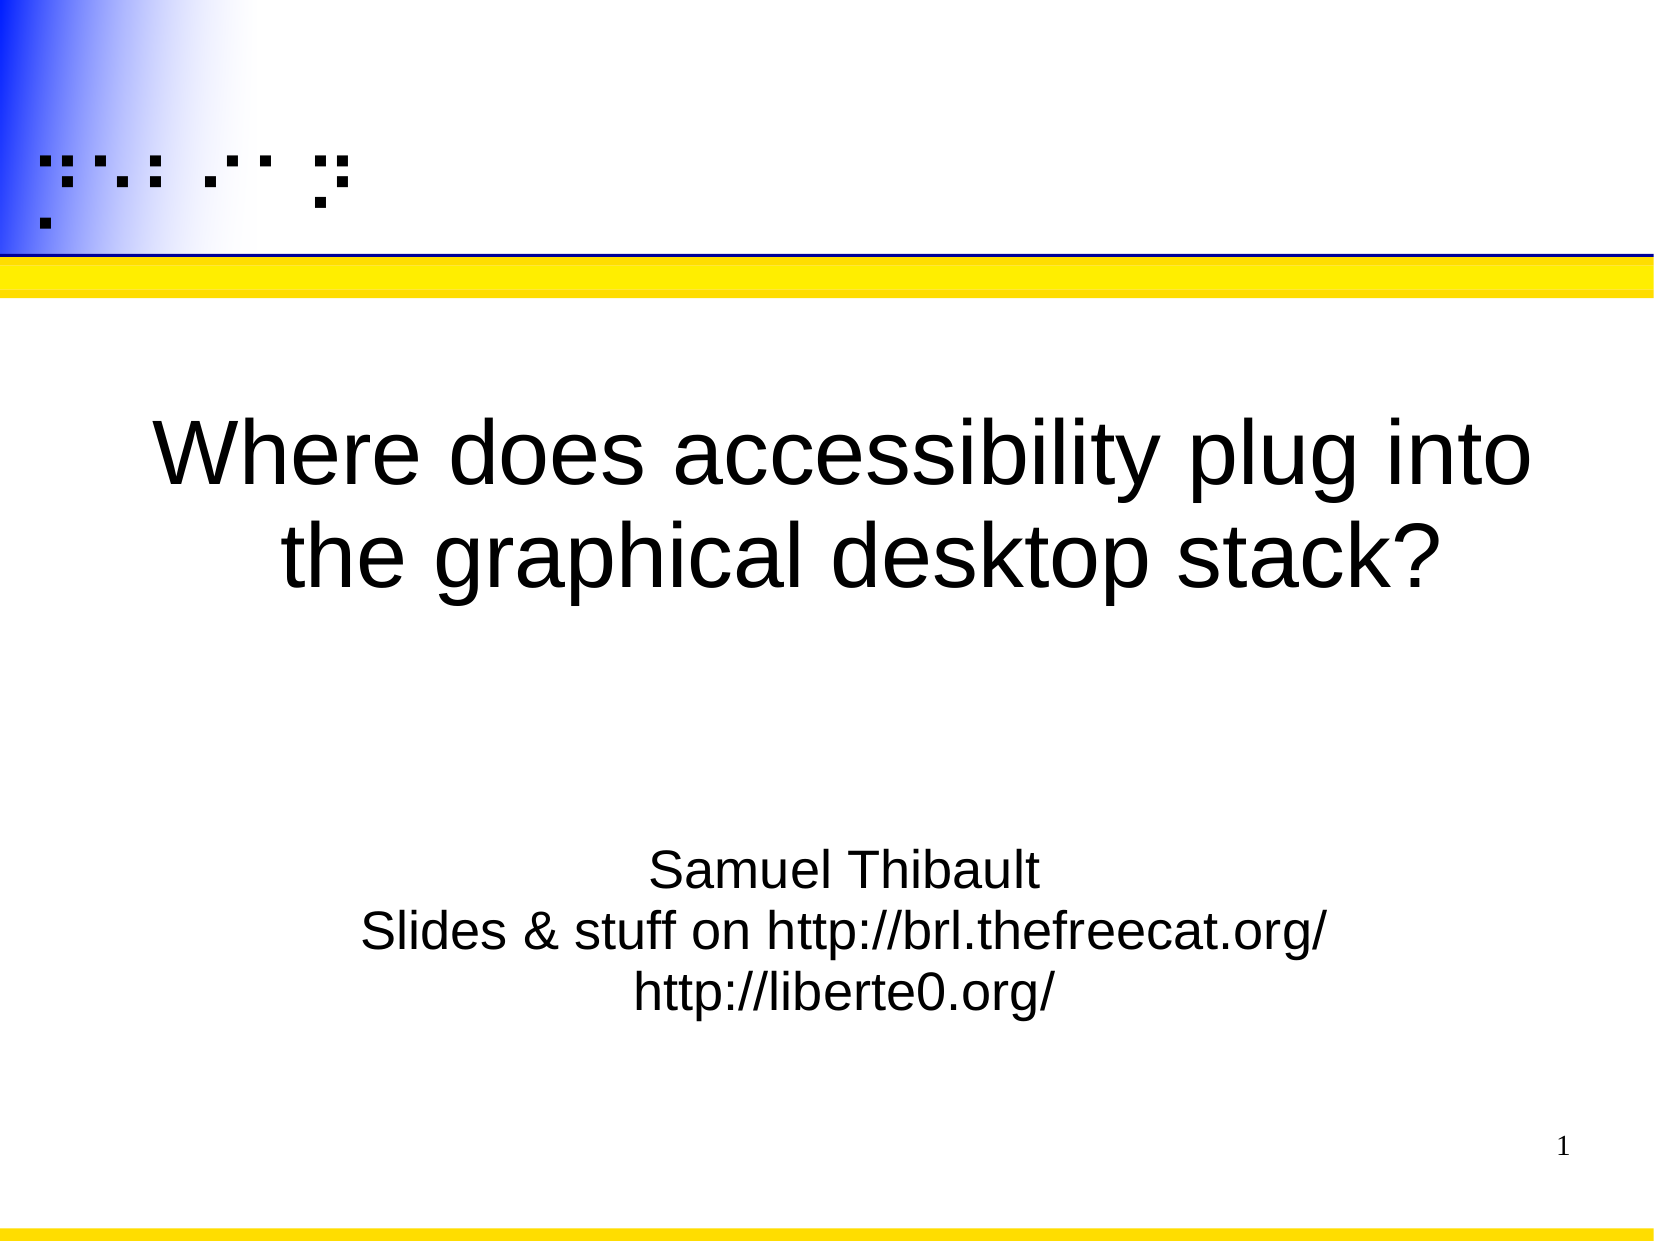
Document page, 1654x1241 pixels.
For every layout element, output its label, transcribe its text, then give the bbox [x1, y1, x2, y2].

subtitle Where does accessibility plug into the graphical desktop stack? Samuel Thibault Slides & stuff on http://brl.thefreecat.org/ http://liberte0.org/ [82, 307, 1571, 1117]
title ﾠ [372, 126, 1571, 257]
